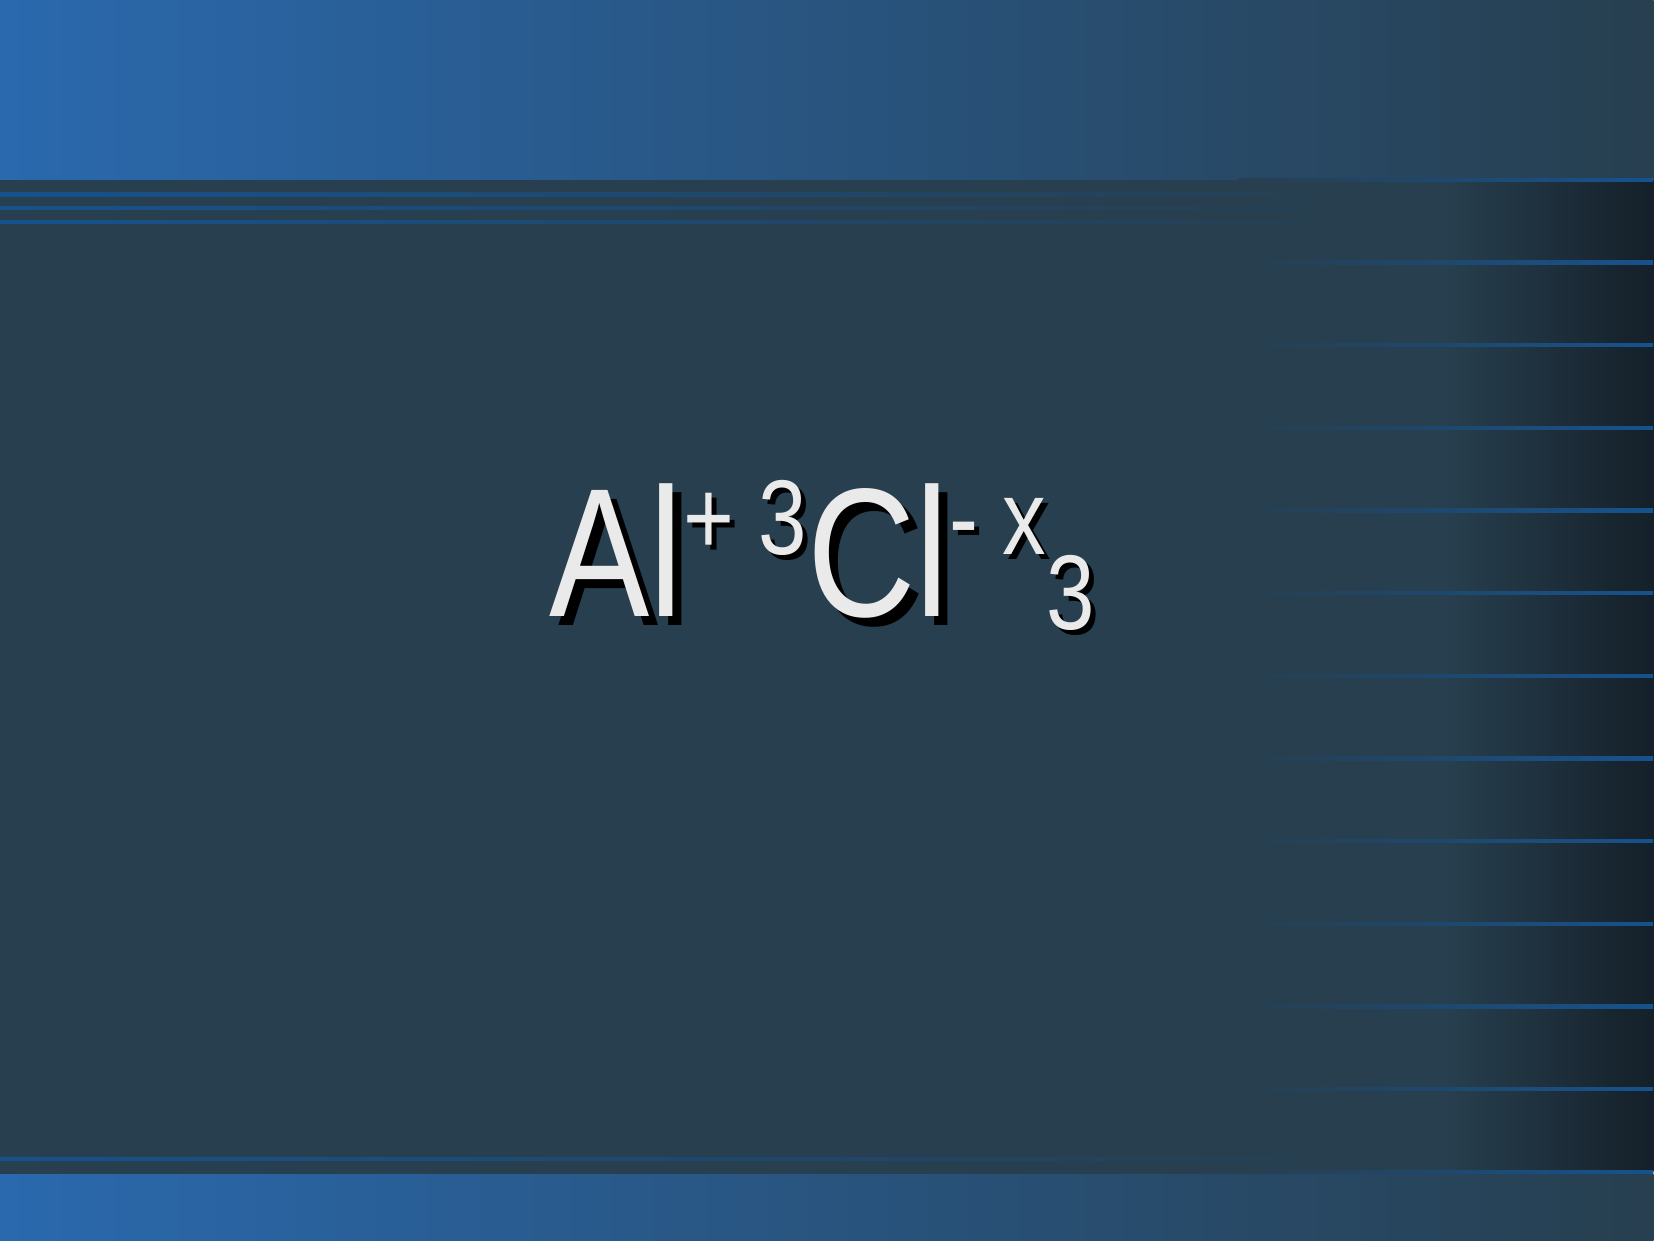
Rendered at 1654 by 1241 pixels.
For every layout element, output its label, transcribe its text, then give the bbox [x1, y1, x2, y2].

subtitle Al+ 3Cl- х3 [91, 34, 1553, 1060]
